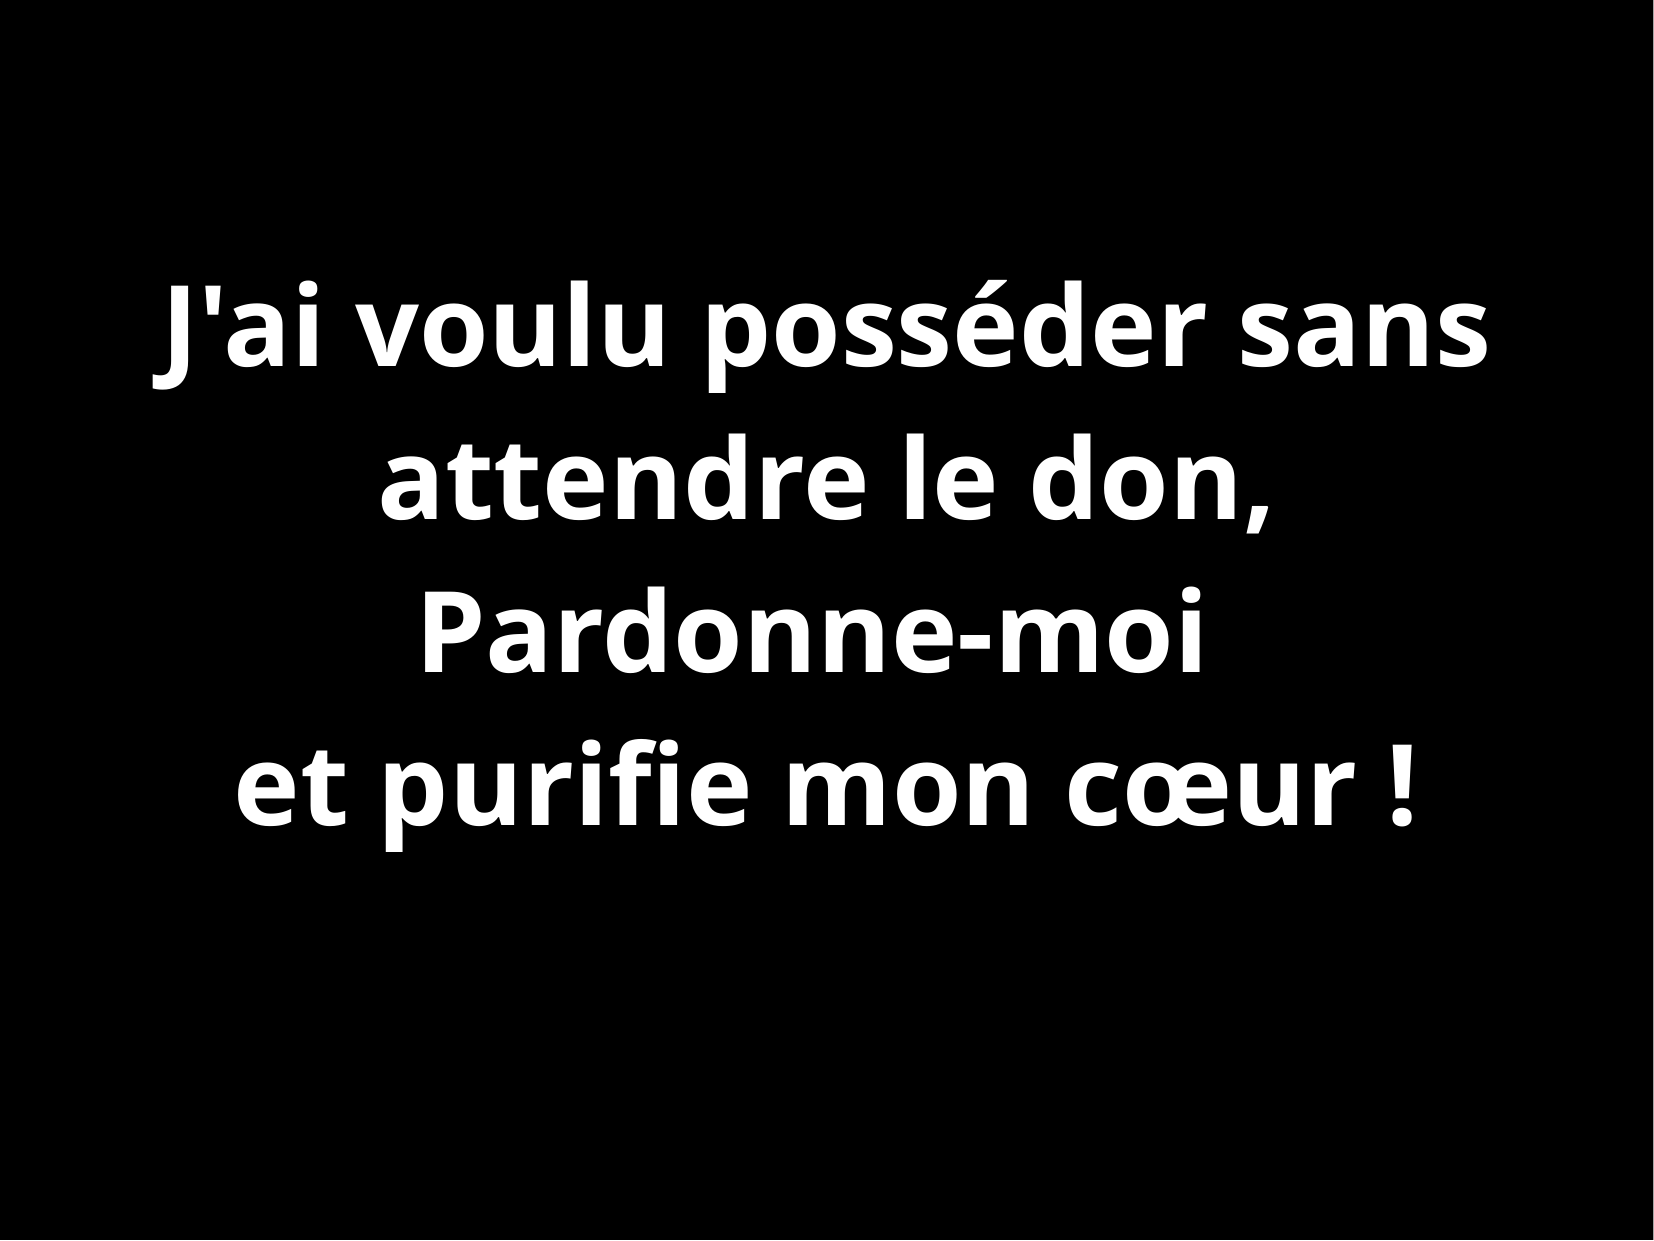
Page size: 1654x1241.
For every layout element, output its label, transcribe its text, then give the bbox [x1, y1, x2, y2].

subtitle J'ai voulu posséder sans attendre le don, Pardonne-moi et purifie mon cœur ! [82, 70, 1571, 1109]
